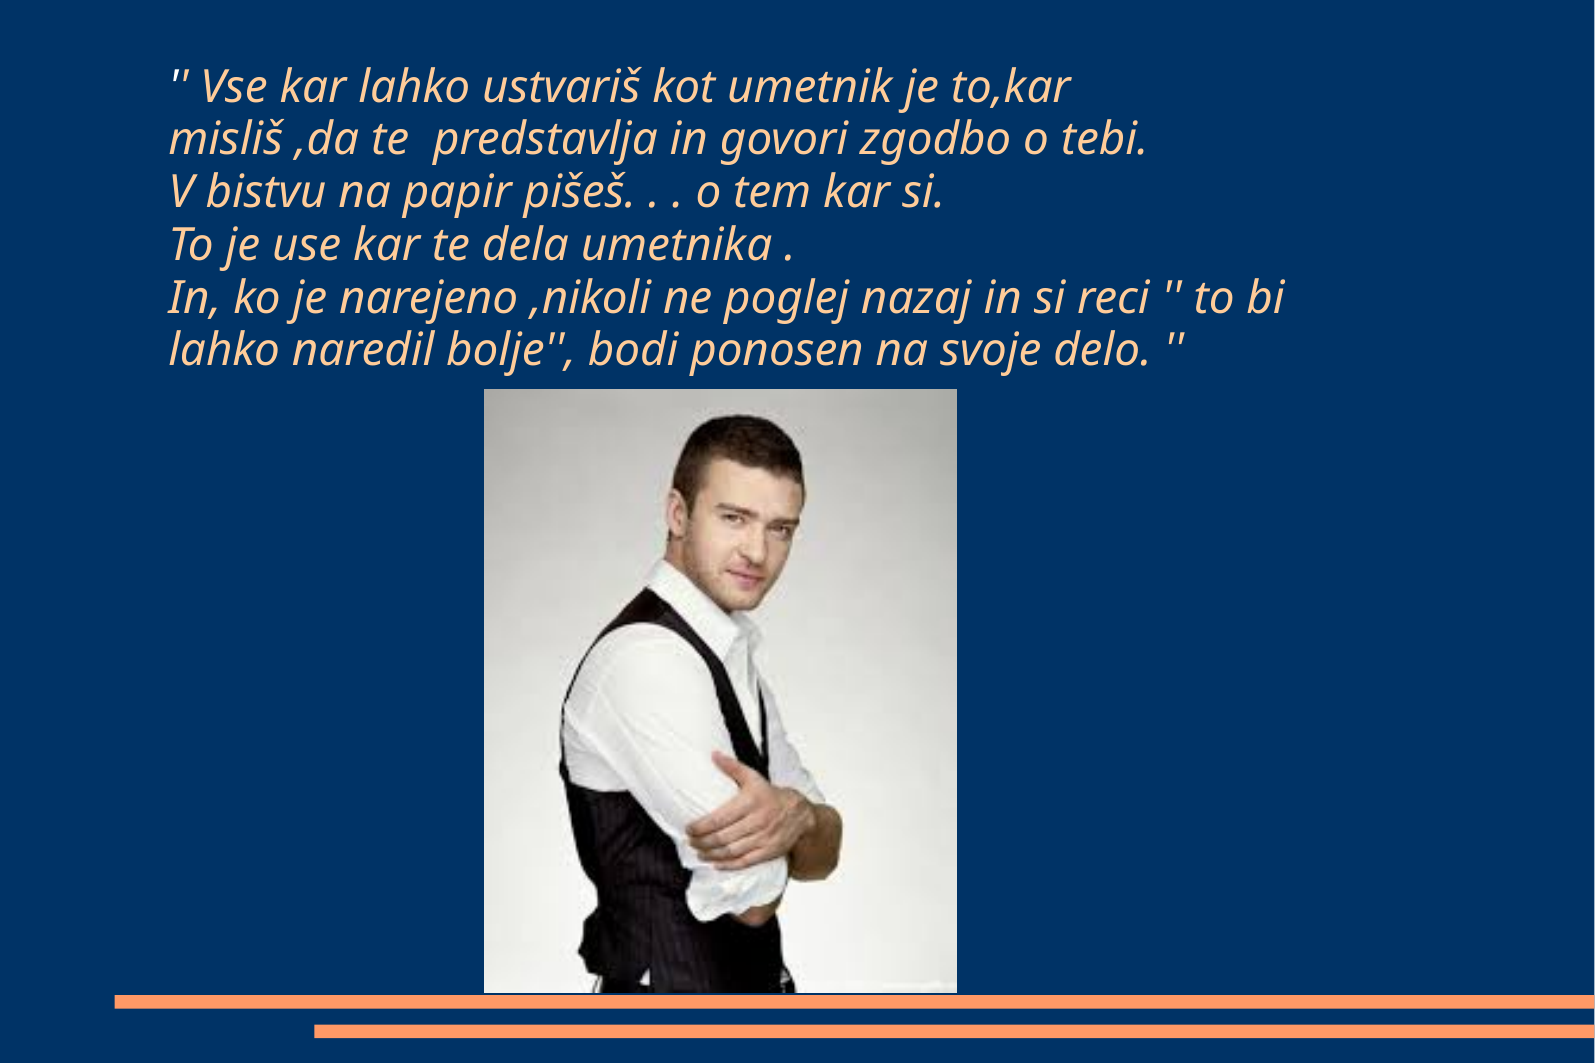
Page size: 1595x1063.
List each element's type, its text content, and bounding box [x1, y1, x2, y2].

text_box '' Vse kar lahko ustvariš kot umetnik je to,kar misliš ,da te predstavlja in govori zgodbo o tebi. V bistvu na papir pišeš. . . o tem kar si. To je use kar te dela umetnika . In, ko je narejeno ,nikoli ne poglej nazaj in si reci '' to bi lahko naredil bolje'', bodi ponosen na svoje delo. '' [153, 50, 1370, 685]
picture [484, 389, 957, 993]
